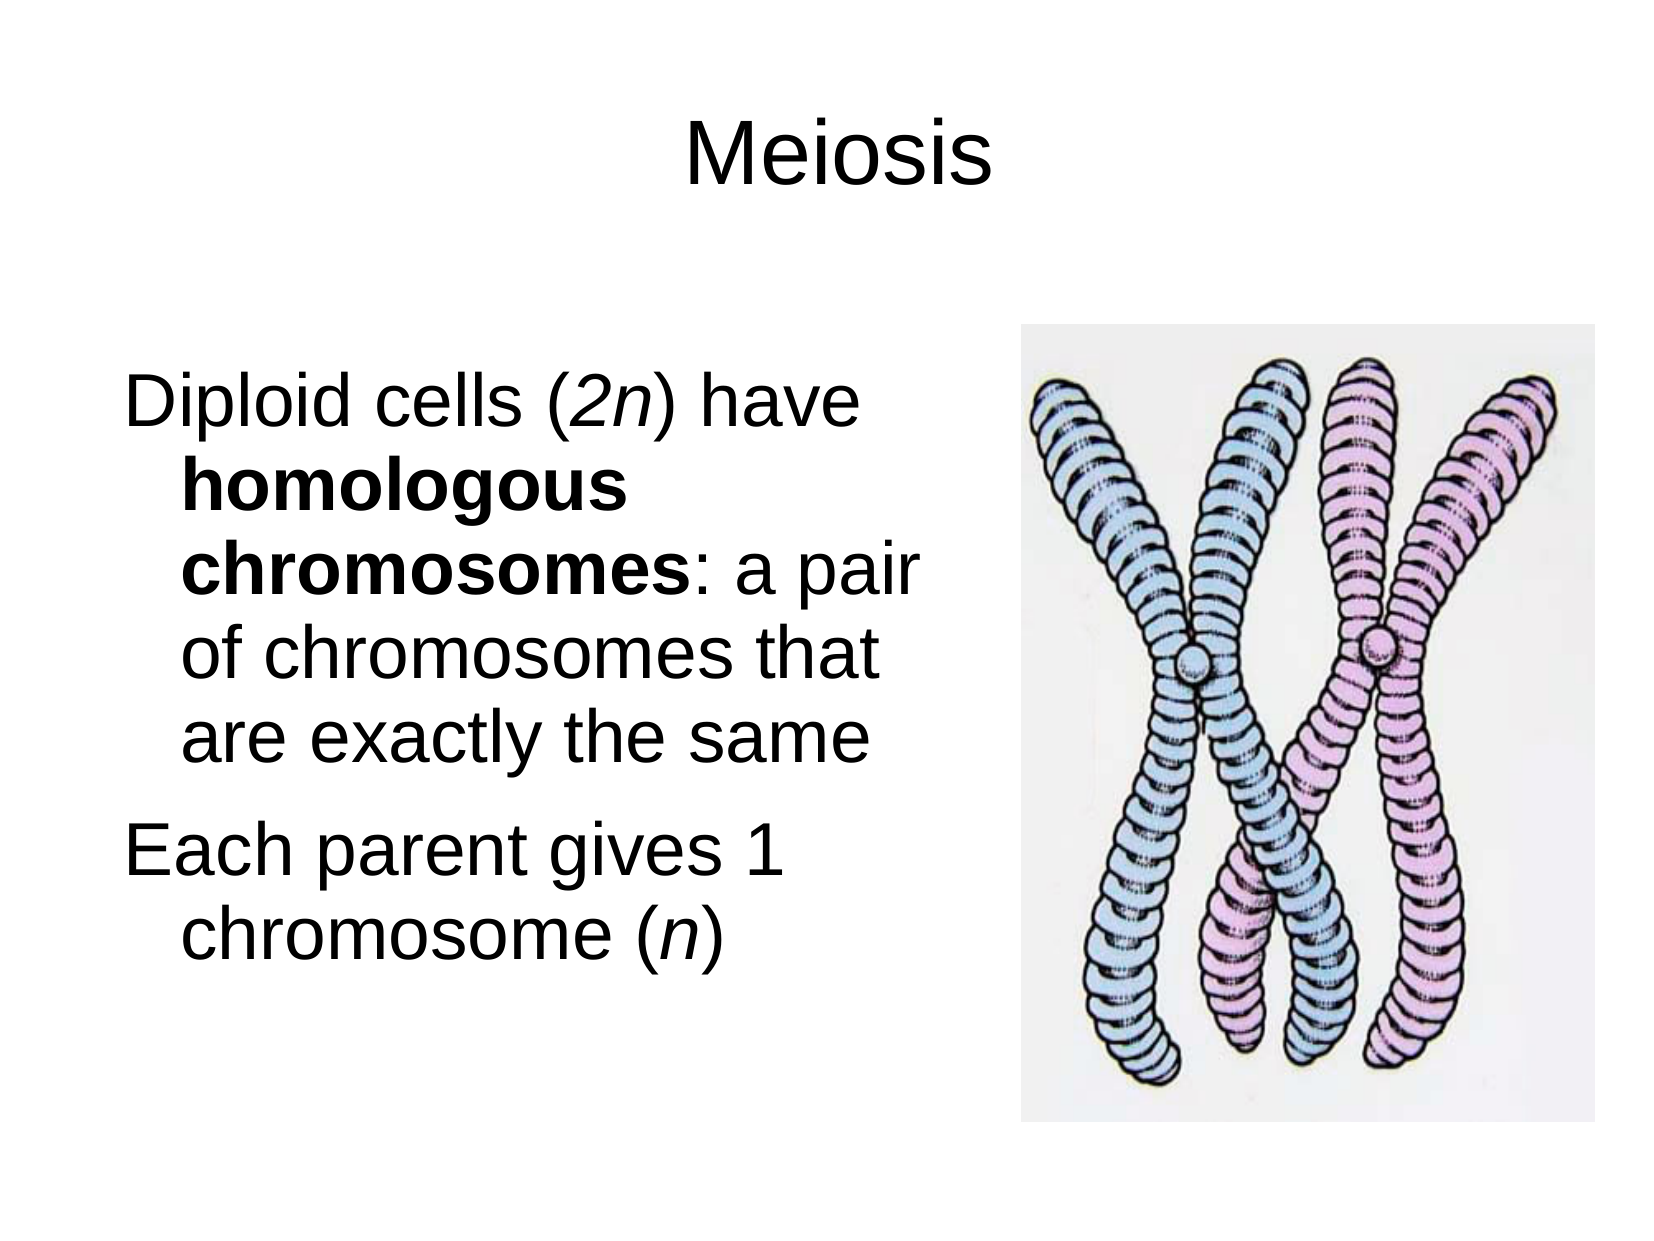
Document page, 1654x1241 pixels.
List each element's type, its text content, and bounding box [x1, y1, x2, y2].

list Diploid cells (2n) have homologous chromosomes: a pair of chromosomes that are exactly the same Each parent gives 1 chromosome (n) [124, 358, 1004, 1088]
title Meiosis [82, 49, 1571, 257]
picture [1021, 324, 1595, 1123]
